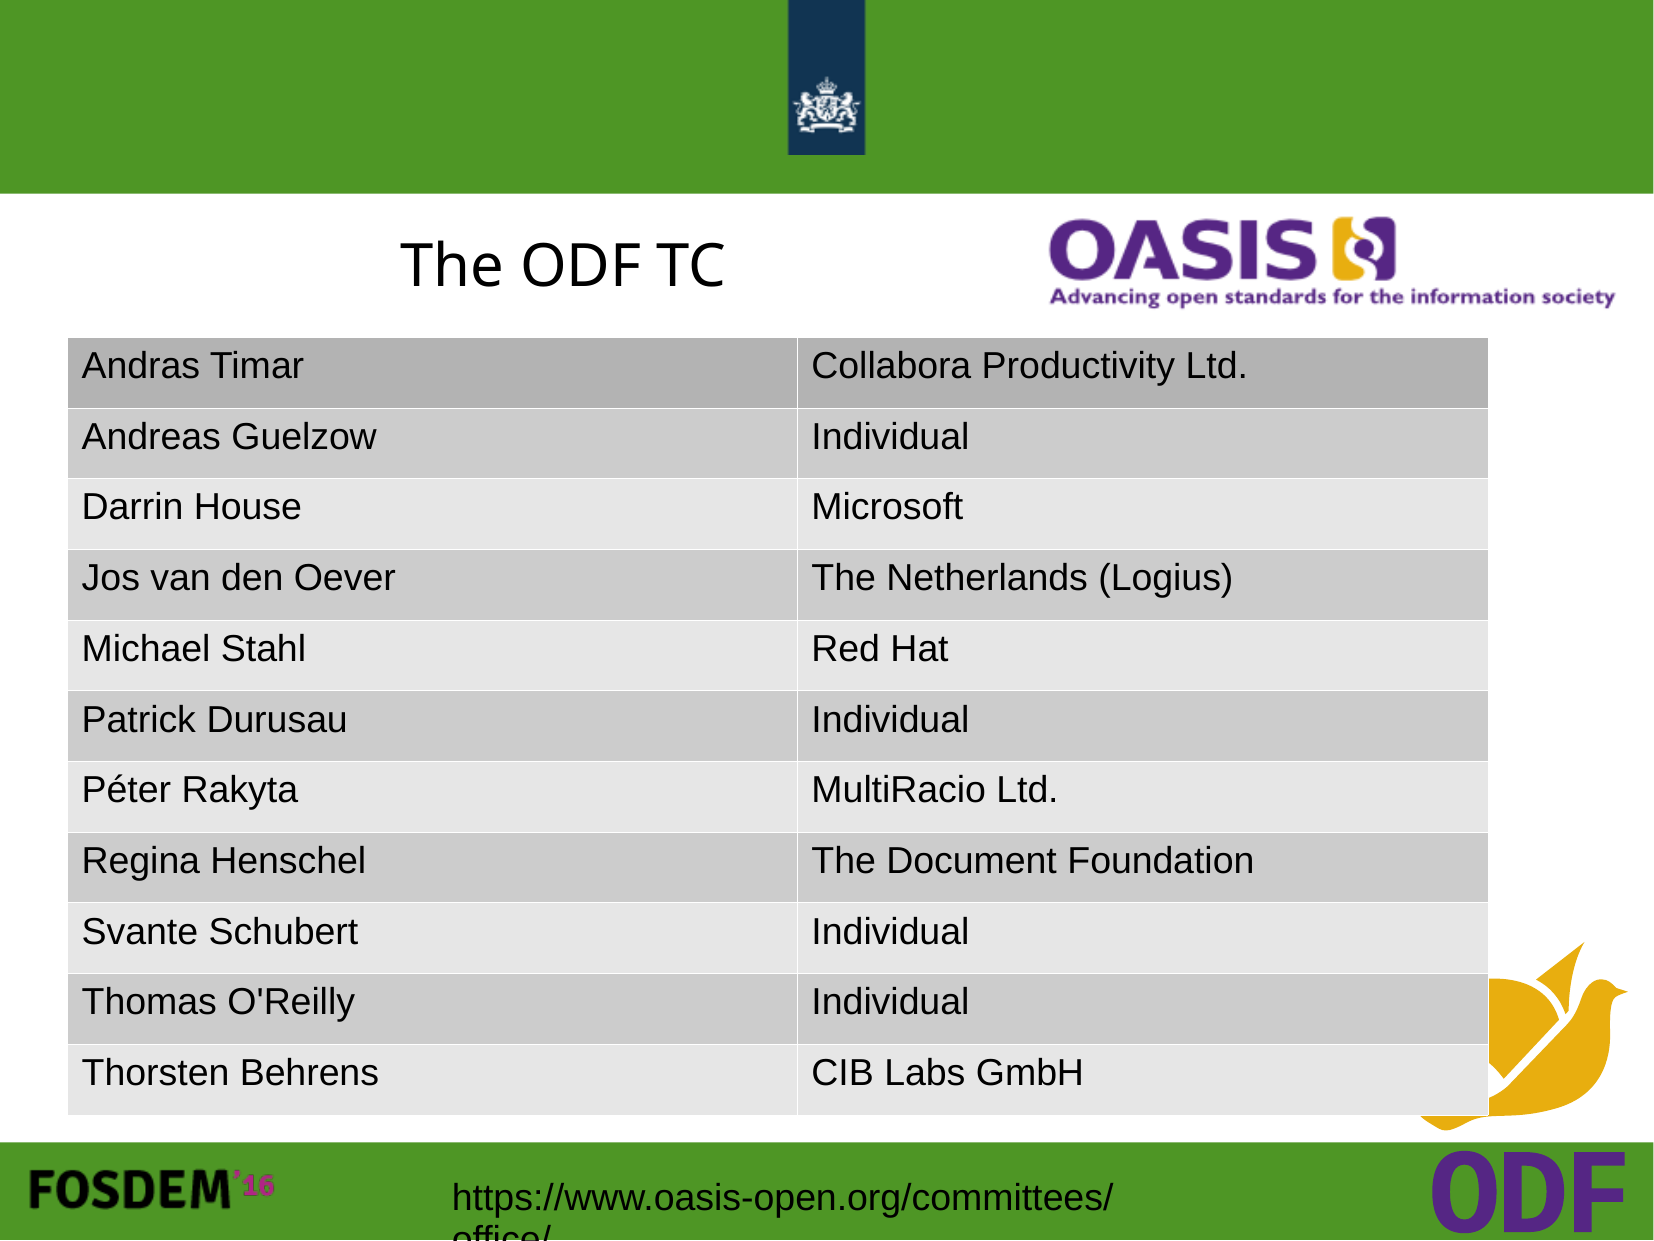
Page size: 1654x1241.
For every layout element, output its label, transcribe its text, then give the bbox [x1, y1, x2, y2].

table_cell Microsoft [798, 479, 1488, 549]
table_cell Regina Henschel [68, 833, 797, 902]
table_cell The Document Foundation [798, 833, 1488, 902]
table_cell Péter Rakyta [68, 762, 797, 832]
table_cell CIB Labs GmbH [798, 1045, 1488, 1115]
table_cell Svante Schubert [68, 903, 797, 973]
table_cell MultiRacio Ltd. [798, 762, 1488, 832]
table_header Collabora Productivity Ltd. [798, 338, 1488, 408]
picture [22, 1142, 343, 1232]
table_header Andras Timar [68, 338, 797, 408]
table_cell Red Hat [798, 621, 1488, 690]
table_cell Thomas O'Reilly [68, 974, 797, 1044]
picture [0, 0, 1654, 155]
text_box https://www.oasis-open.org/committees/office/ [437, 1169, 1228, 1227]
table_cell Jos van den Oever [68, 550, 797, 620]
table_cell Individual [798, 974, 1488, 1044]
table_cell Patrick Durusau [68, 691, 797, 761]
title The ODF TC [400, 211, 1152, 315]
table_cell Individual [798, 409, 1488, 478]
picture [1039, 212, 1623, 313]
table_cell Michael Stahl [68, 621, 797, 690]
table_cell Darrin House [68, 479, 797, 549]
table_cell Thorsten Behrens [68, 1045, 797, 1115]
table_cell Individual [798, 903, 1488, 973]
table_cell The Netherlands (Logius) [798, 550, 1488, 620]
table_cell Individual [798, 691, 1488, 761]
table_cell Andreas Guelzow [68, 409, 797, 478]
